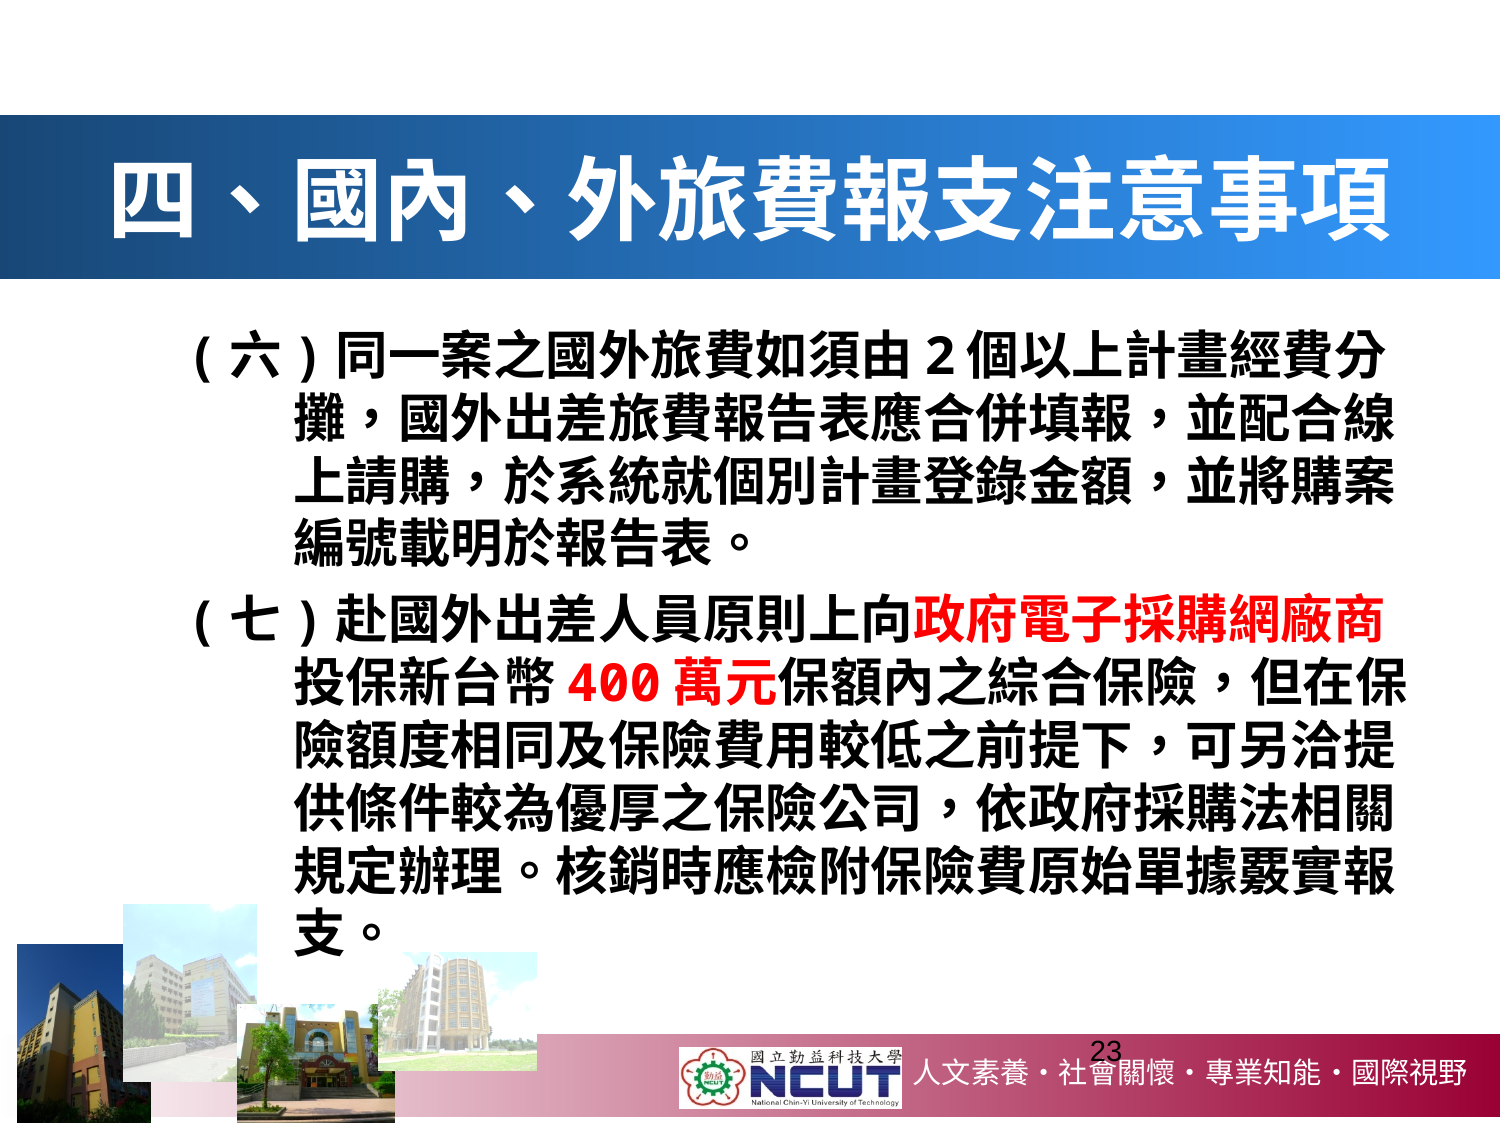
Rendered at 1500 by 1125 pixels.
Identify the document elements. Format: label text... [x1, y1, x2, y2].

text_box [1074, 1024, 1426, 1103]
list (六)同一案之國外旅費如須由2個以上計畫經費分攤，國外出差旅費報告表應合併填報，並配合線上請購，於系統就個別計畫登錄金額，並將購案編號載明於報告表。 (七)赴國外出差人員原則上向政府電子採購網廠商投保新台幣400萬元保額內之綜合保險，但在保險額度相同及保險費用較低之前提下，可另洽提供條件較為優厚之保險公司，依政府採購法相關規定辦理。核銷時應檢附保險費原始單據覈實報支。 [64, 314, 1447, 977]
title 四、國內、外旅費報支注意事項 [0, 115, 1500, 279]
